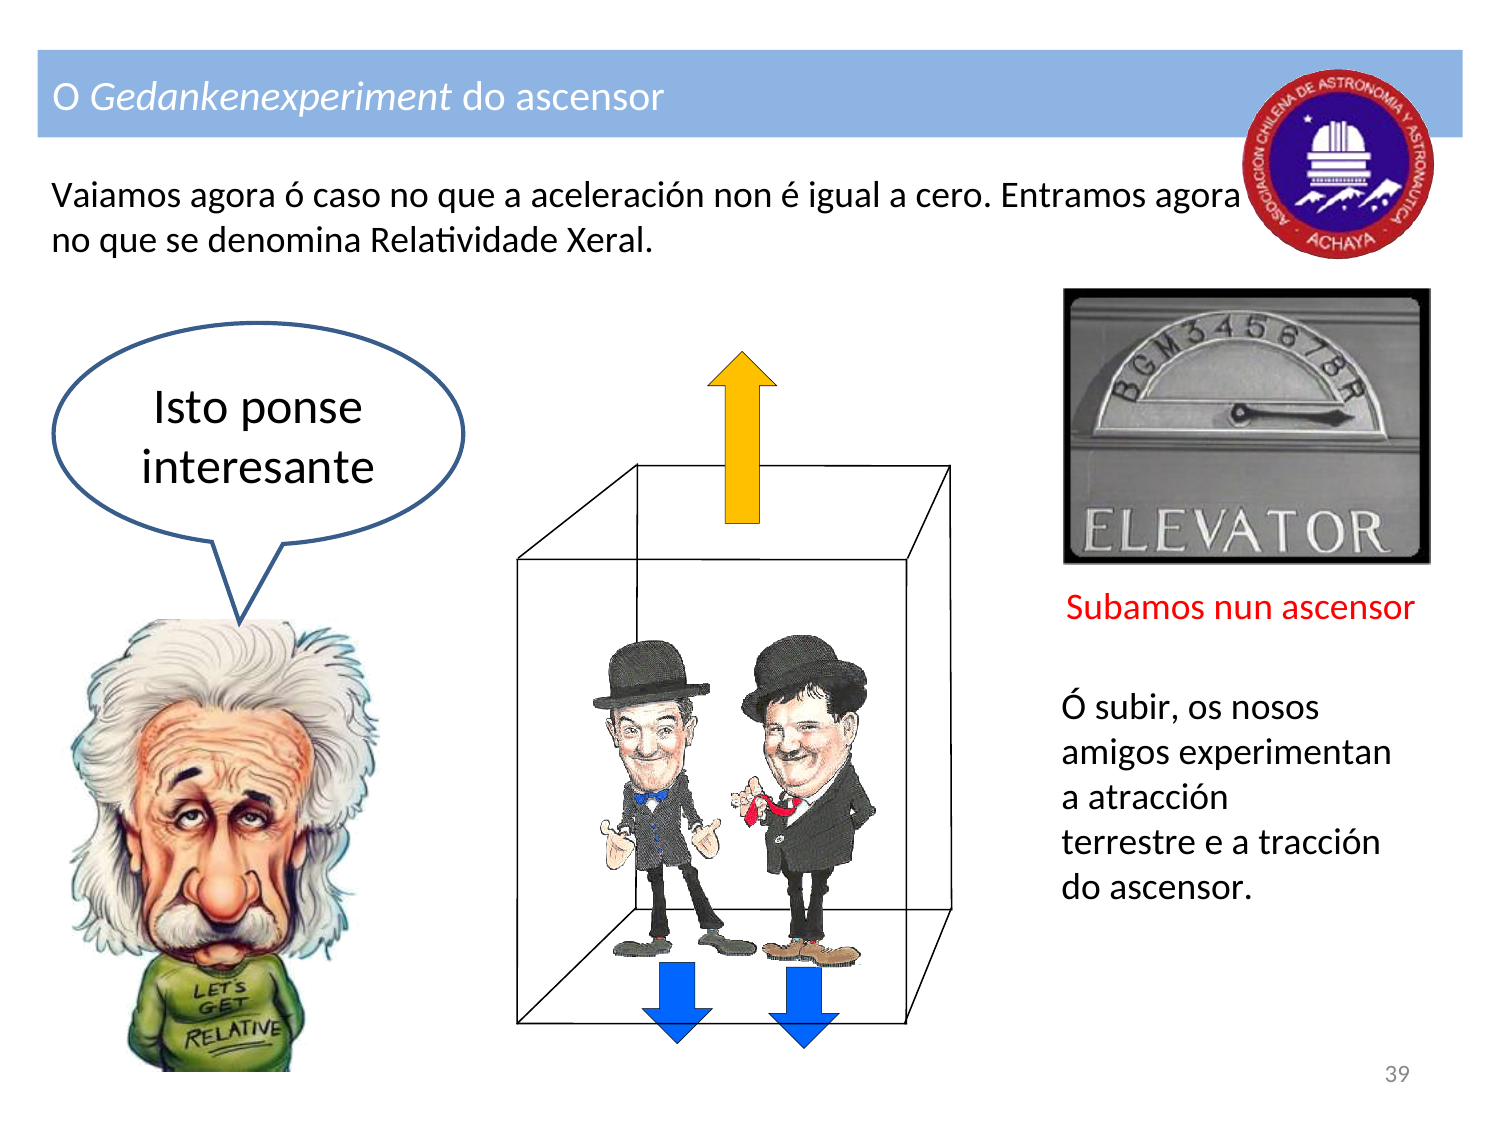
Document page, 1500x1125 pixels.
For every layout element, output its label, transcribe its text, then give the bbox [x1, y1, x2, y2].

text_box [768, 968, 840, 1022]
text_box <número> [1074, 1042, 1426, 1103]
picture [589, 631, 881, 968]
text_box [658, 1025, 697, 1044]
text_box [707, 351, 777, 524]
picture [61, 619, 402, 1072]
text_box [642, 962, 713, 1022]
text_box Vaiamos agora ó caso no que a aceleración non é igual a cero. Entramos agora no que se denomina Relatividade Xeral. [36, 162, 1258, 268]
picture [1240, 67, 1436, 260]
picture [1063, 287, 1431, 565]
text_box Subamos nun ascensor [1051, 574, 1432, 636]
text_box Ó subir, os nosos amigos experimentan a atracción terrestre e a tracción do ascensor. [1046, 674, 1411, 915]
text_box [780, 1025, 828, 1049]
text_box Isto ponse interesante [53, 322, 464, 623]
text_box O Gedankenexperiment do ascensor [37, 49, 1463, 138]
